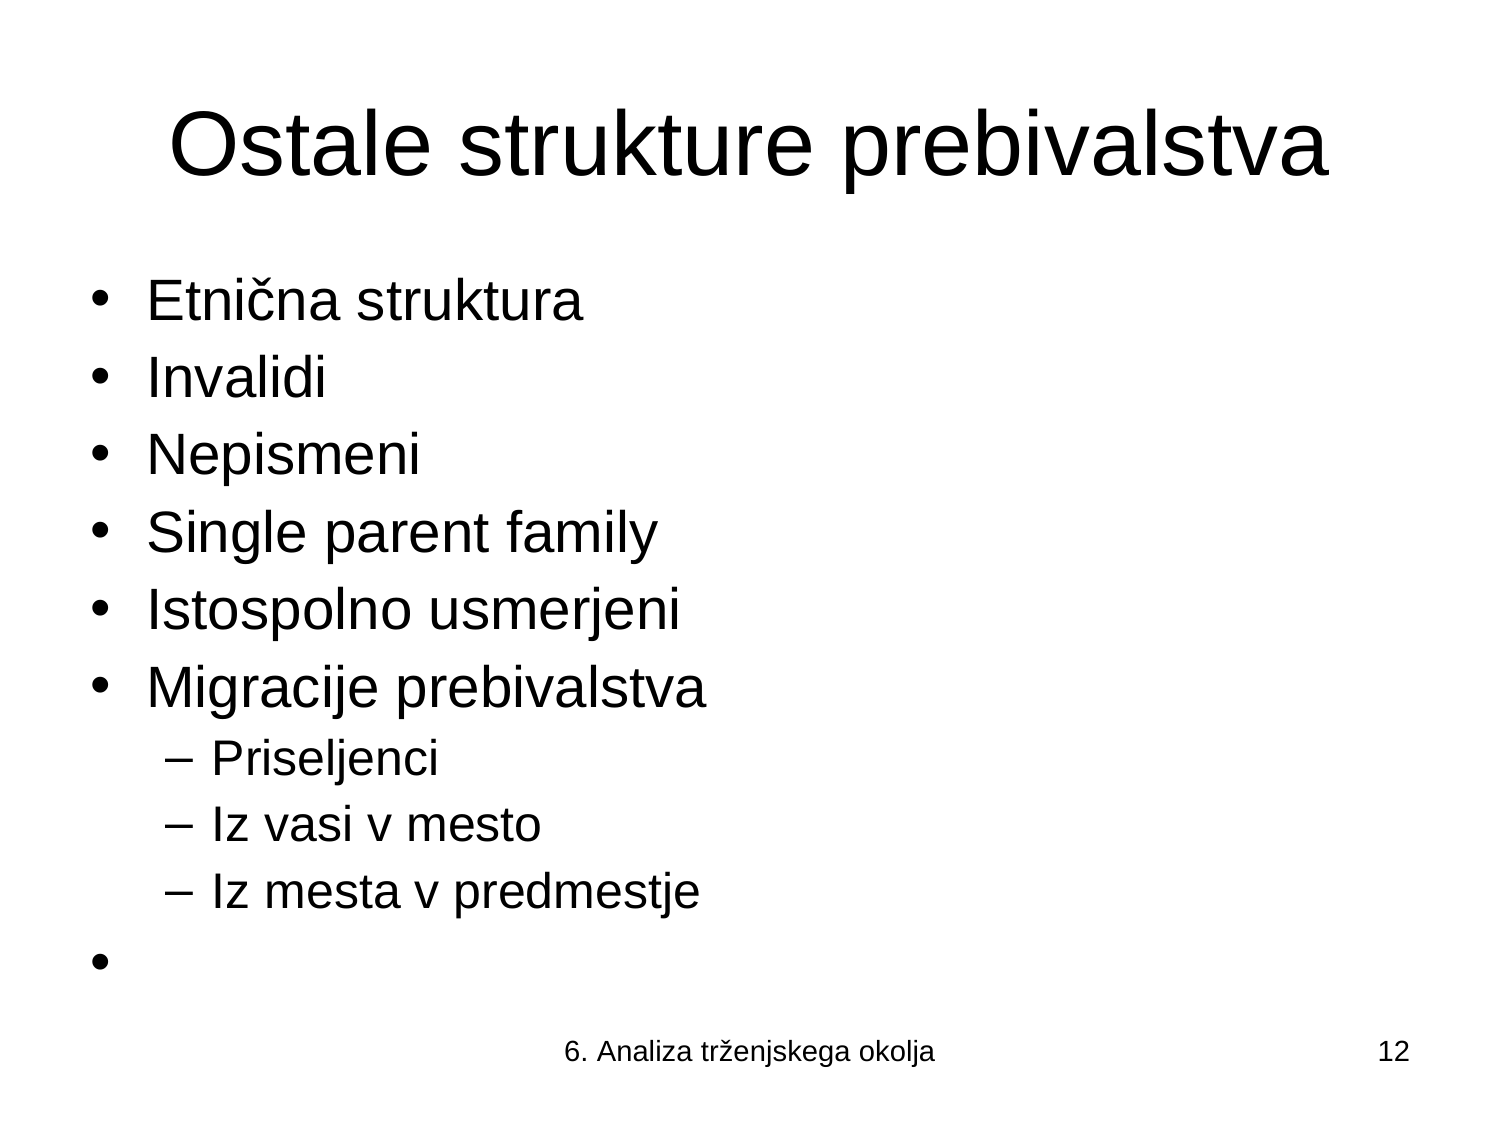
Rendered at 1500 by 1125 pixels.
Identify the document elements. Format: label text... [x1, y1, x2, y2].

title Ostale strukture prebivalstva [75, 45, 1426, 233]
list Etnična struktura Invalidi Nepismeni Single parent family Istospolno usmerjeni Migracije prebivalstva Priseljenci Iz vasi v mesto Iz mesta v predmestje [75, 262, 1426, 1006]
text_box <number> [1074, 1024, 1426, 1103]
text_box 6. Analiza trženjskega okolja [512, 1024, 988, 1103]
